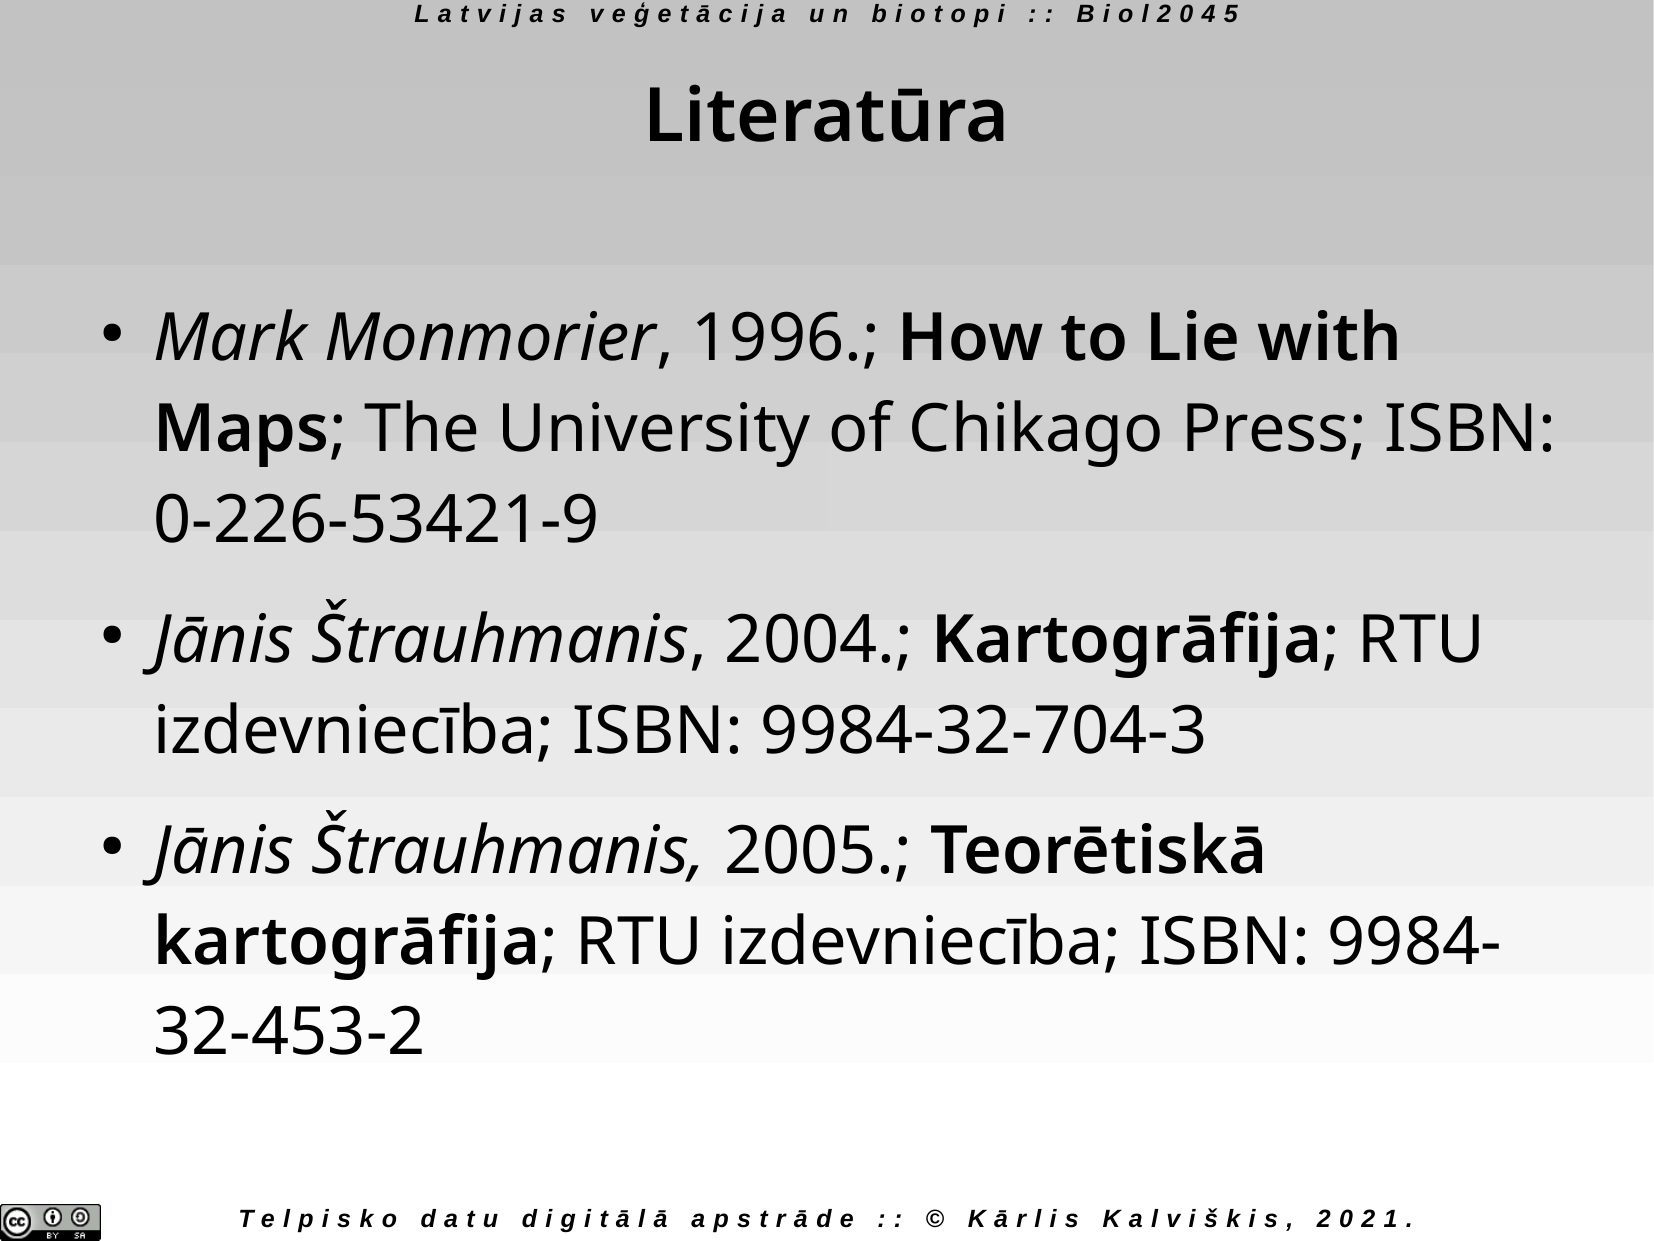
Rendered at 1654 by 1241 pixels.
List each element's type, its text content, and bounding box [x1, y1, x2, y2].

picture [0, 0, 1654, 1241]
list Mark Monmorier, 1996.; How to Lie with Maps; The University of Chikago Press; ISBN: 0-226-53421-9 Jānis Štrauhmanis, 2004.; Kartogrāfija; RTU izdevniecība; ISBN: 9984-32-704-3 Jānis Štrauhmanis, 2005.; Teorētiskā kartogrāfija; RTU izdevniecība; ISBN: 9984-32-453-2 [82, 289, 1571, 1113]
title Literatūra [29, 40, 1625, 288]
